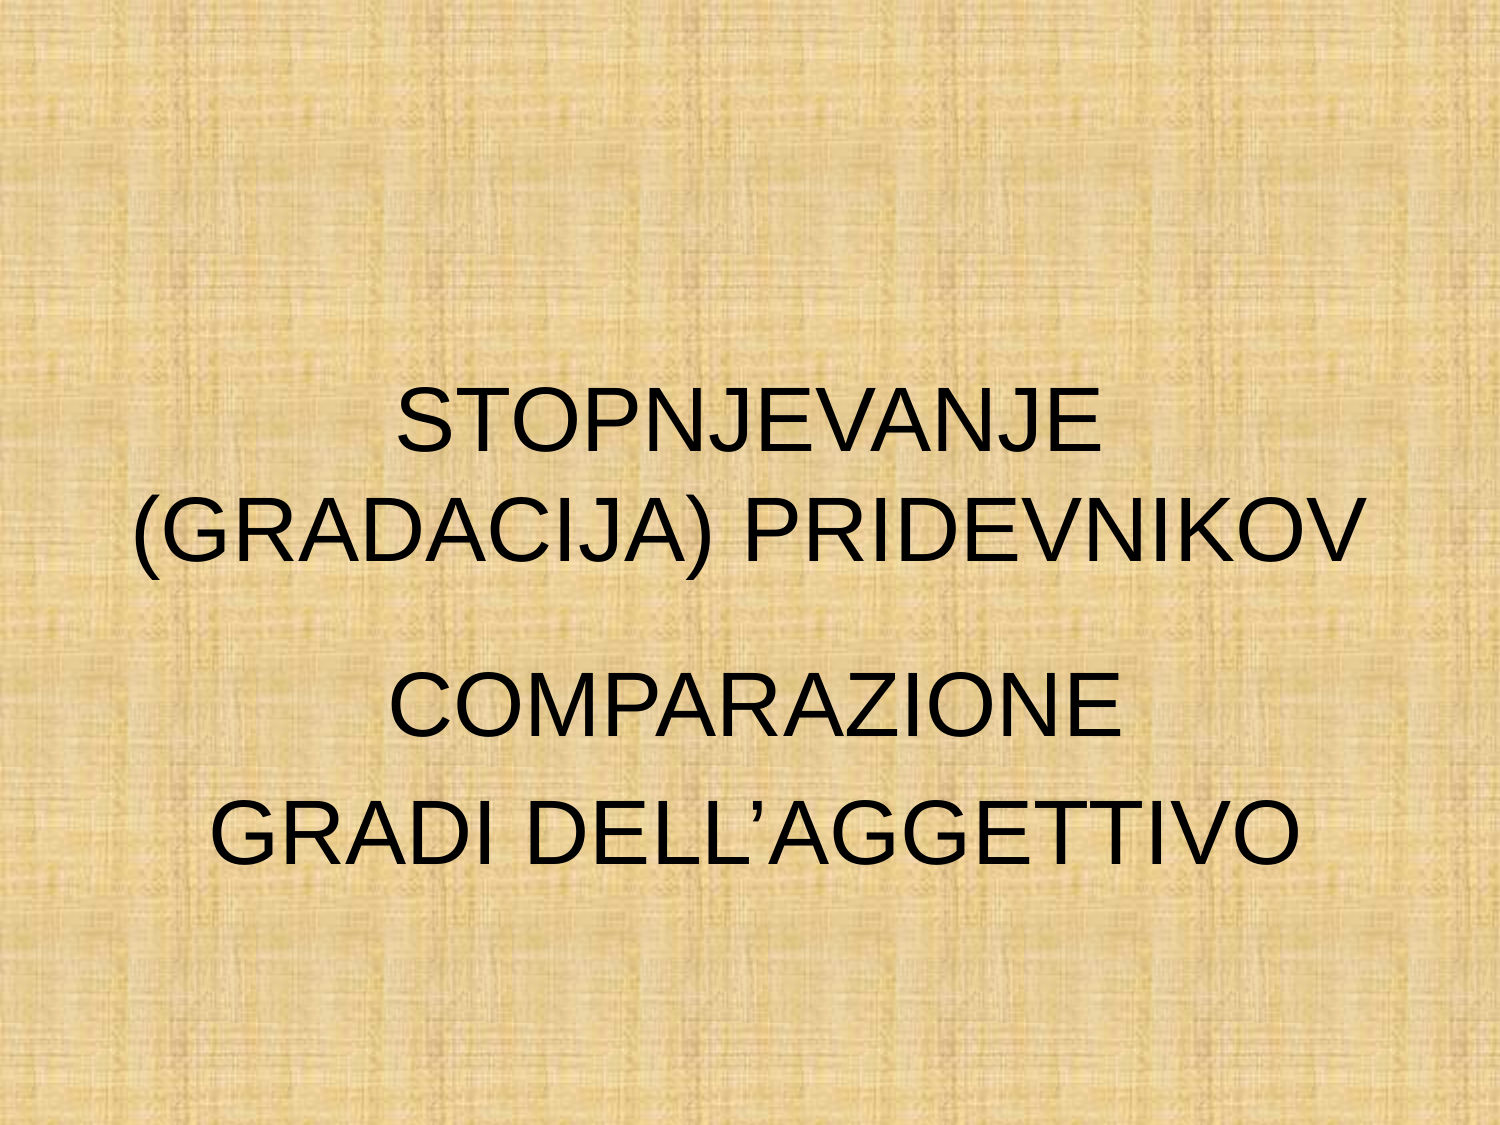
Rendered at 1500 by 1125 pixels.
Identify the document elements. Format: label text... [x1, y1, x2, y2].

picture [0, 0, 1500, 1125]
title STOPNJEVANJE (GRADACIJA) PRIDEVNIKOV [112, 349, 1388, 591]
subtitle COMPARAZIONE GRADI DELL’AGGETTIVO [112, 637, 1400, 1000]
